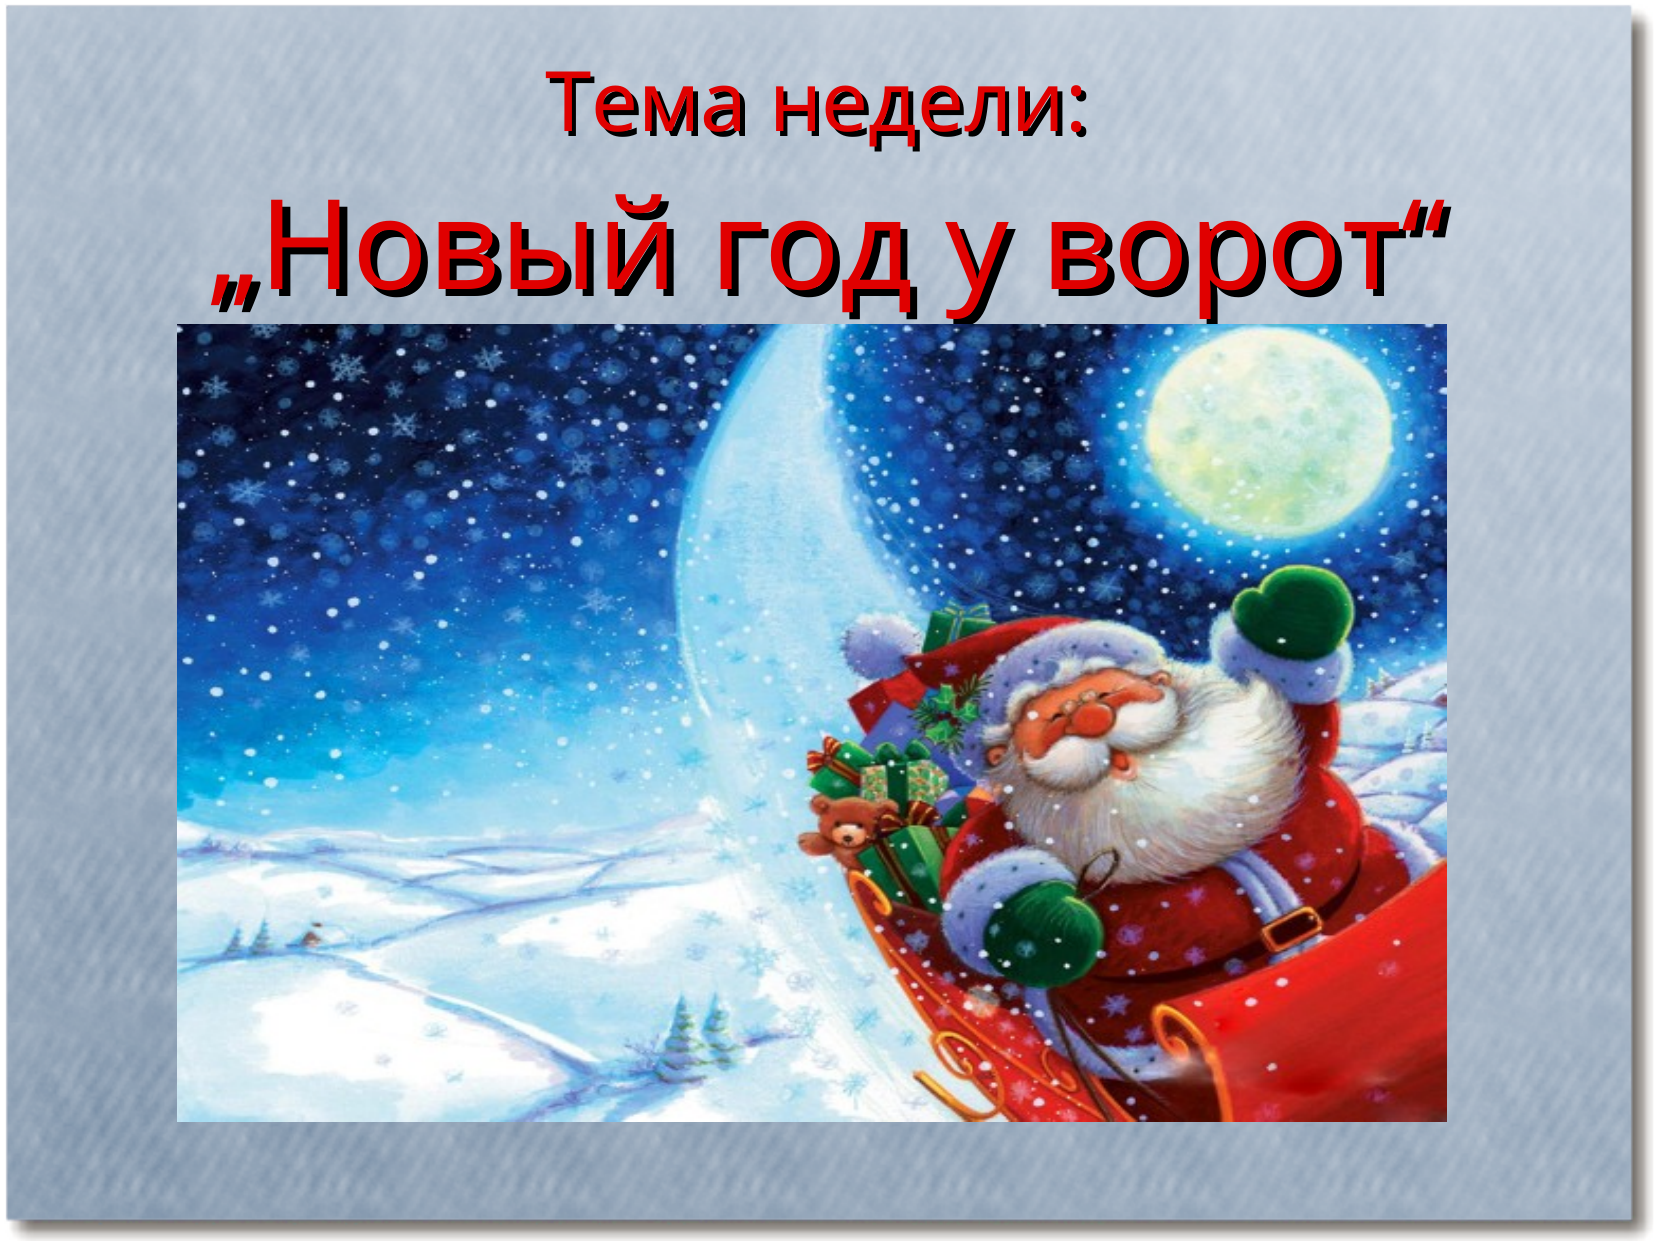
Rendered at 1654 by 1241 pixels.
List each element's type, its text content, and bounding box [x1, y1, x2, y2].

picture [0, 0, 1654, 1241]
title Тема недели: „Новый год у ворот“ [121, 16, 1534, 353]
